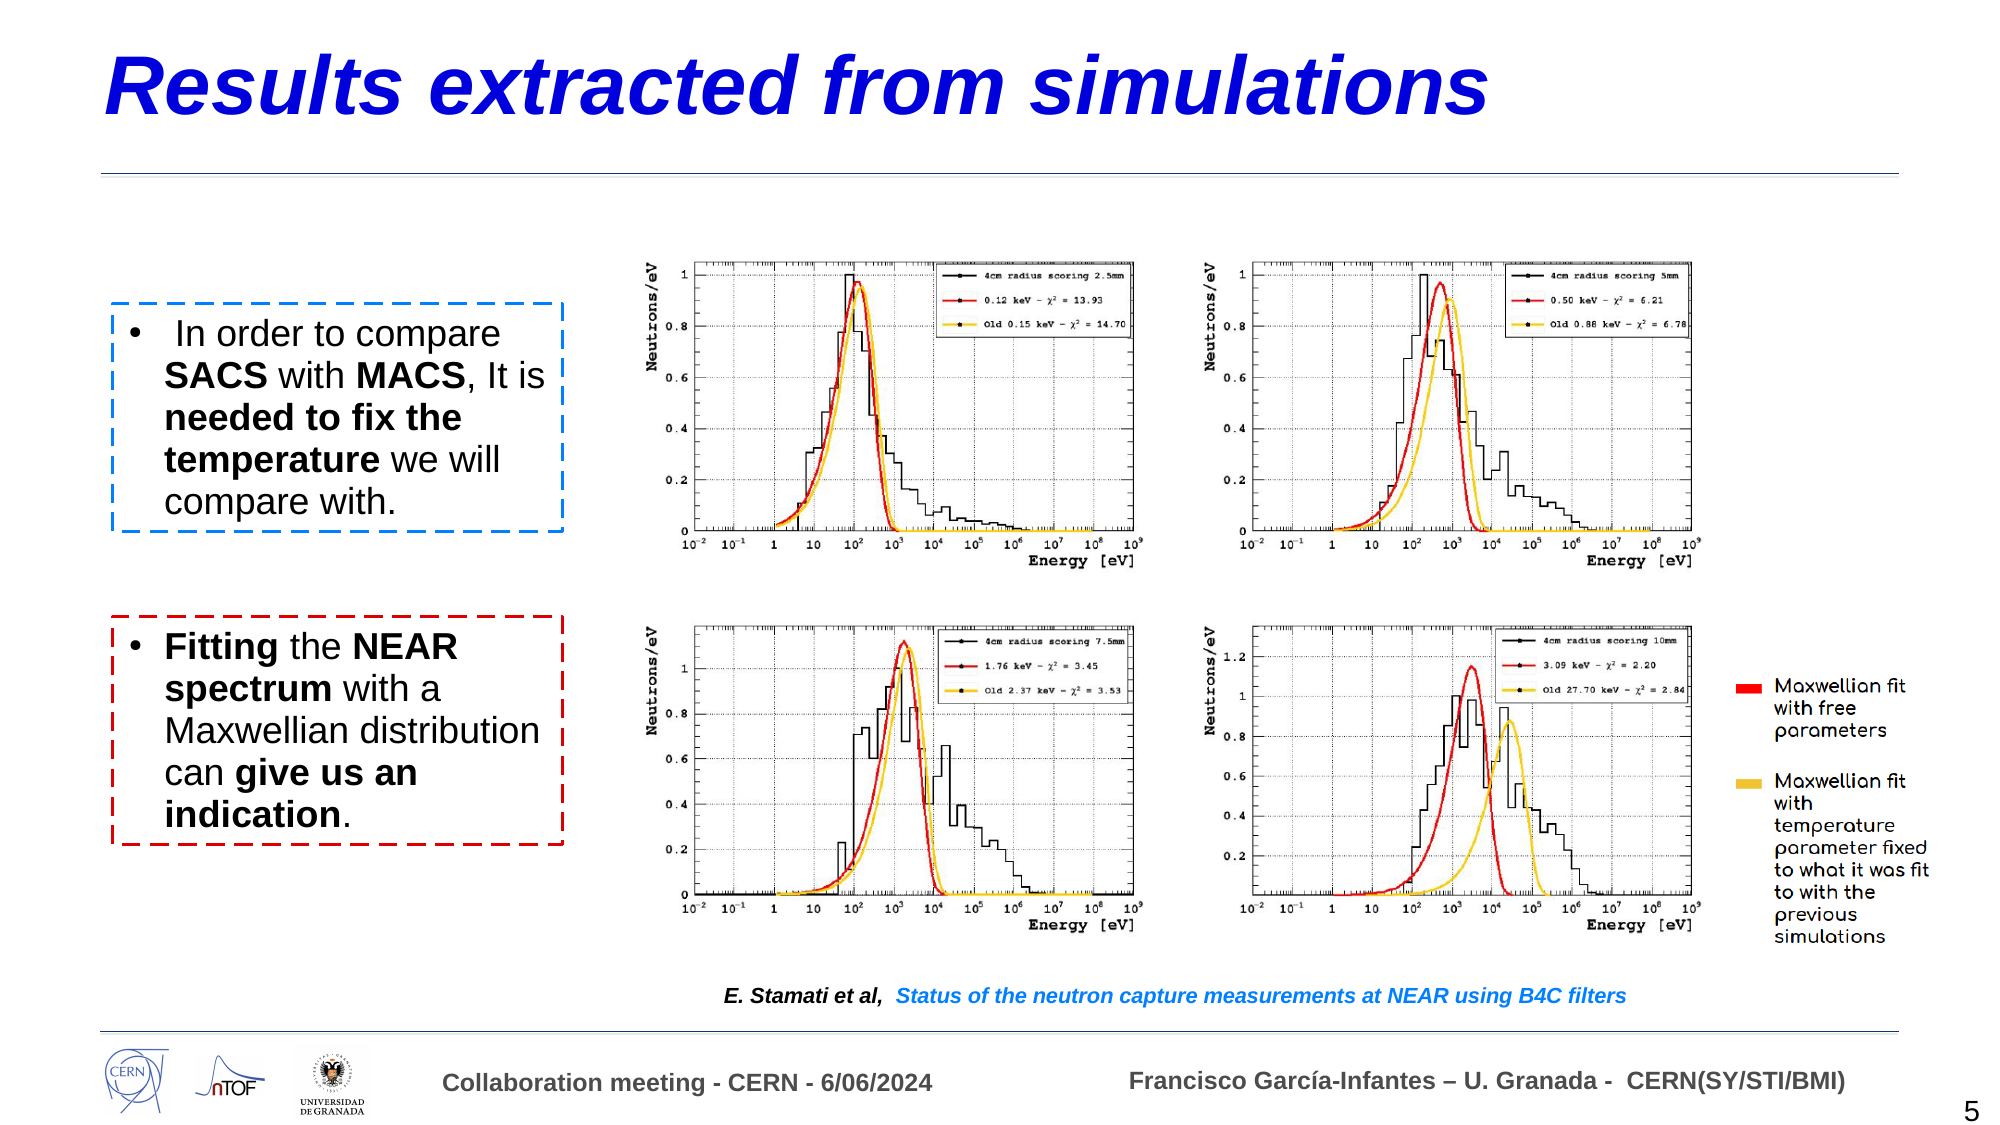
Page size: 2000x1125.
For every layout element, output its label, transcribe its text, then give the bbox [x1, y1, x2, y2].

picture [293, 1043, 370, 1120]
picture [195, 1055, 265, 1098]
picture [102, 1046, 172, 1116]
text_box 5 [1948, 1079, 2000, 1125]
text_box In order to compare SACS with MACS, It is needed to fix the temperature we will compare with. [112, 303, 563, 532]
text_box E. Stamati et al, Status of the neutron capture measurements at NEAR using B4C filters [709, 975, 1660, 1018]
text_box Collaboration meeting - CERN - 6/06/2024 [400, 1040, 976, 1125]
picture [623, 239, 1951, 961]
text_box Francisco García-Infantes – U. Granada - CERN(SY/STI/BMI) [1100, 1040, 1876, 1122]
text_box Fitting the NEAR spectrum with a Maxwellian distribution can give us an indication. [112, 616, 563, 845]
text_box Results extracted from simulations [90, 31, 1508, 140]
